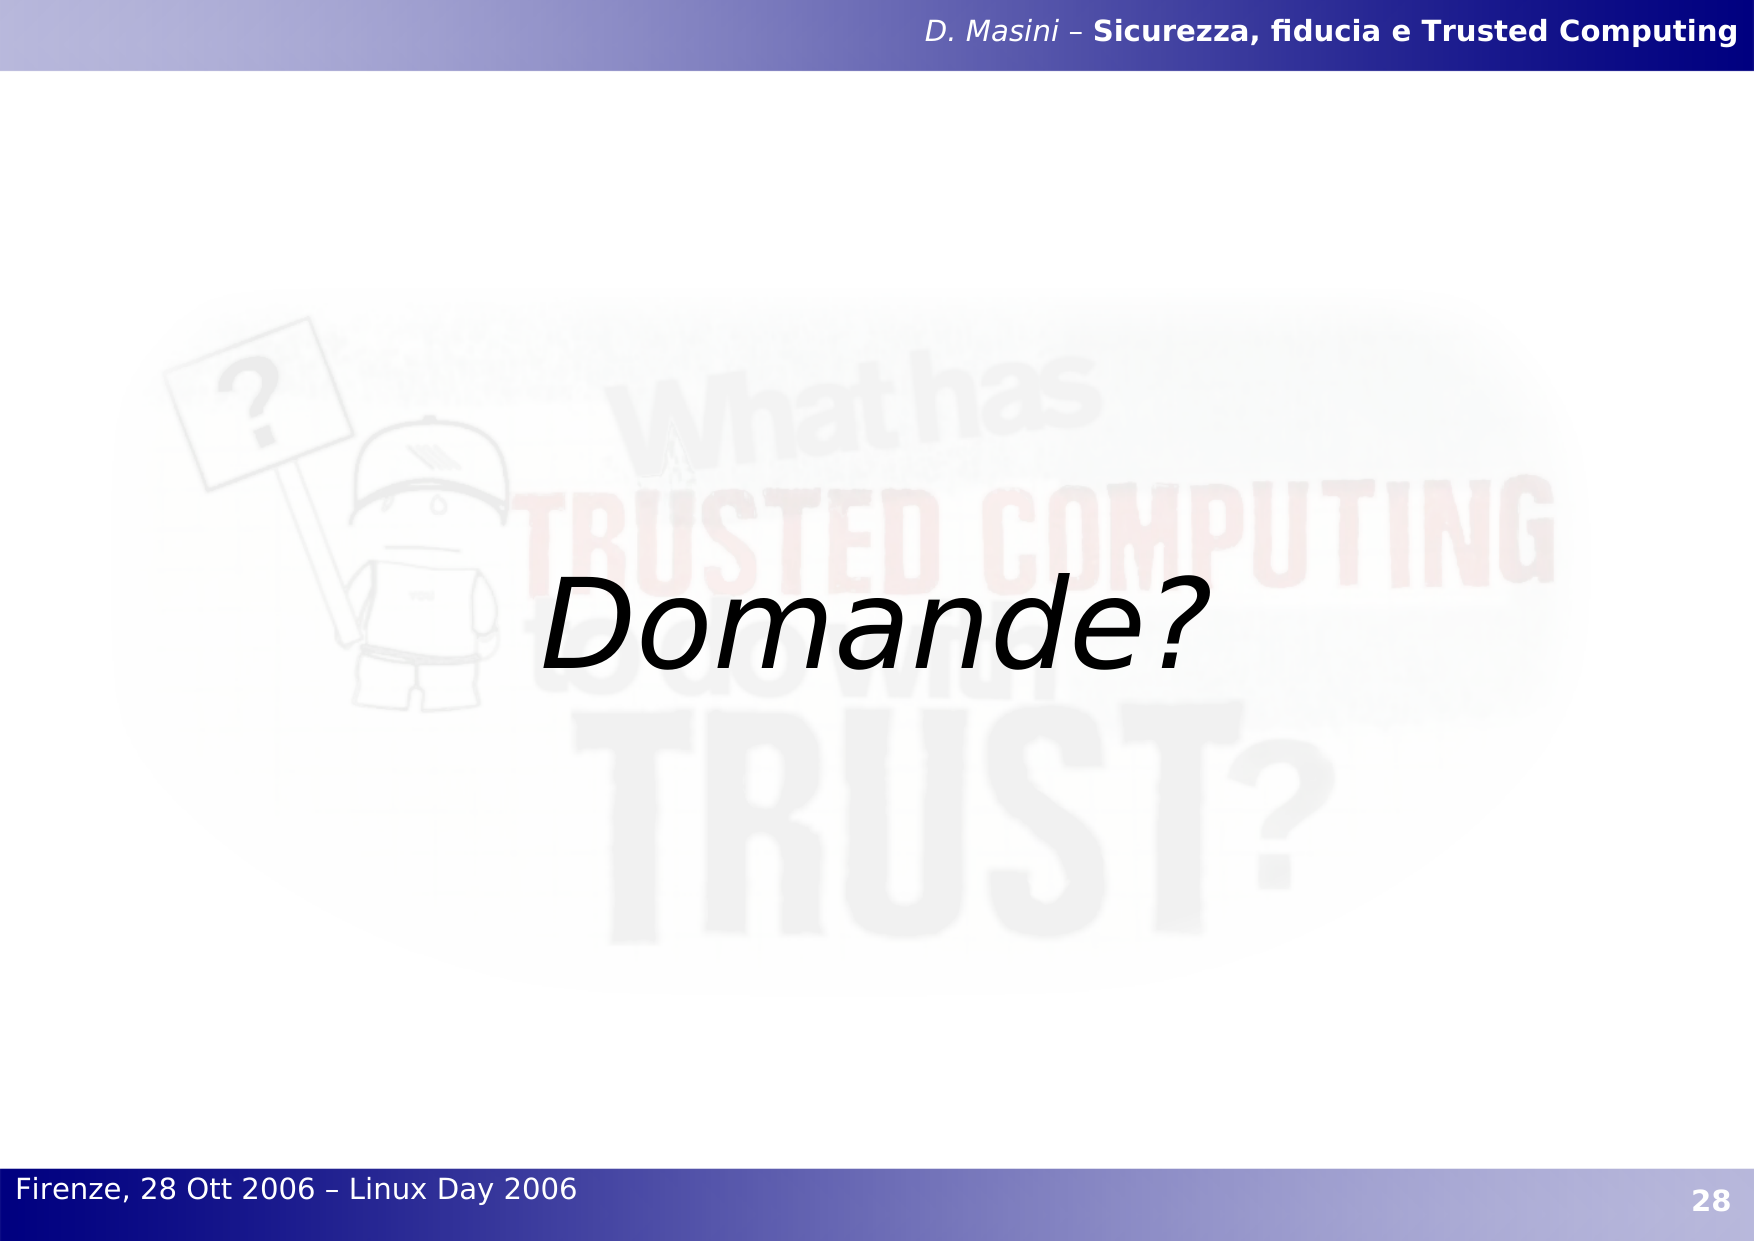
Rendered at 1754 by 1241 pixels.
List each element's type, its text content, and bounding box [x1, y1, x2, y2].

text_box <numero> [1641, 1185, 1732, 1223]
picture [0, 0, 1754, 1241]
text_box Firenze, 28 Ott 2006 – Linux Day 2006 [0, 1175, 1314, 1234]
text_box Domande? [87, 144, 1667, 1108]
text_box D. Masini – Sicurezza, fiducia e Trusted Computing [602, 7, 1754, 63]
